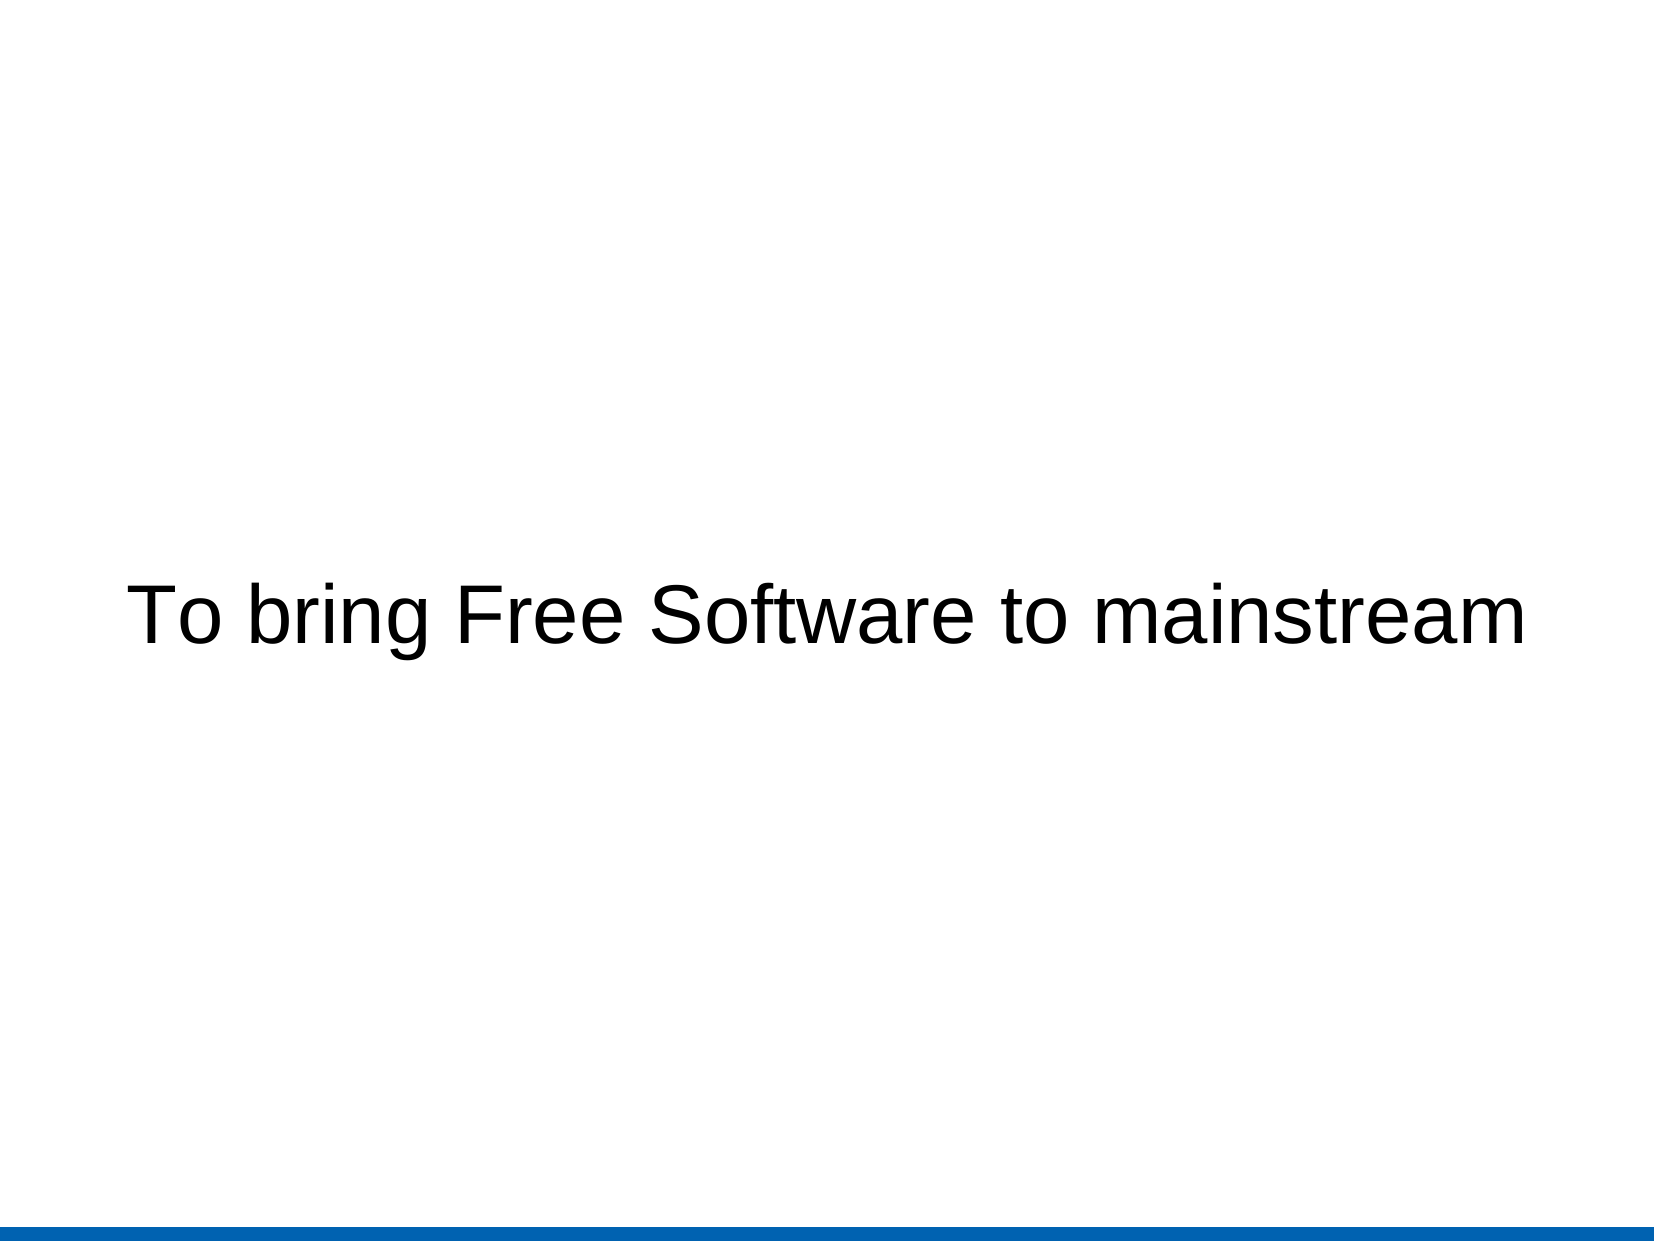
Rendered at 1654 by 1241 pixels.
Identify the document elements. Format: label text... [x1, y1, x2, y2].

subtitle To bring Free Software to mainstream [121, 112, 1534, 1117]
